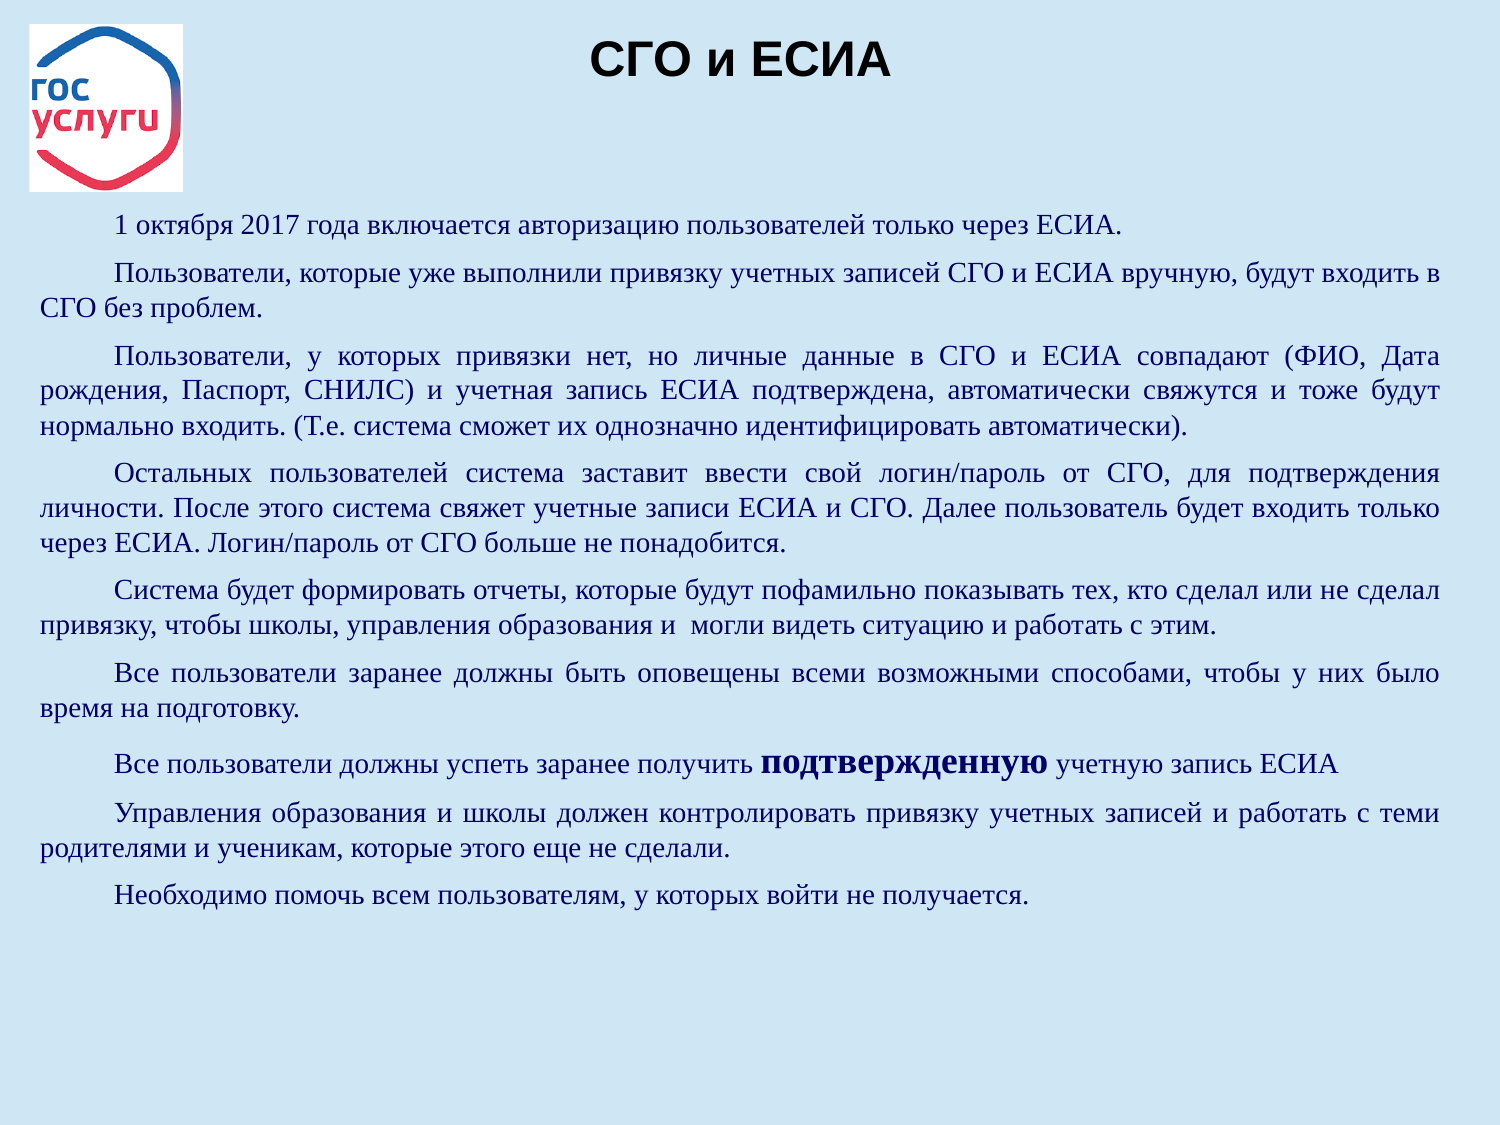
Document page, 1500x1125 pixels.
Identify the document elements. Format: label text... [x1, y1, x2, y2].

picture [29, 24, 183, 192]
text_box СГО и ЕСИА [242, 19, 1240, 94]
text_box 1 октября 2017 года включается авторизацию пользователей только через ЕСИА. Пользователи, которые уже выполнили привязку учетных записей СГО и ЕСИА вручную, будут входить в СГО без проблем. Пользователи, у которых привязки нет, но личные данные в СГО и ЕСИА совпадают (ФИО, Дата рождения, Паспорт, СНИЛС) и учетная запись ЕСИА подтверждена, автоматически свяжутся и тоже будут нормально входить. (Т.е. система сможет их однозначно идентифицировать автоматически). Остальных пользователей система заставит ввести свой логин/пароль от СГО, для подтверждения личности. После этого система свяжет учетные записи ЕСИА и СГО. Далее пользователь будет входить только через ЕСИА. Логин/пароль от СГО больше не понадобится. Система будет формировать отчеты, которые будут пофамильно показывать тех, кто сделал или не сделал привязку, чтобы школы, управления образования и могли видеть ситуацию и работать с этим. Все пользователи заранее должны быть оповещены всеми возможными способами, чтобы у них было время на подготовку. Все пользователи должны успеть заранее получить подтвержденную учетную запись ЕСИА Управления образования и школы должен контролировать привязку учетных записей и работать с теми родителями и ученикам, которые этого еще не сделали. Необходимо помочь всем пользователям, у которых войти не получается. [25, 198, 1457, 913]
